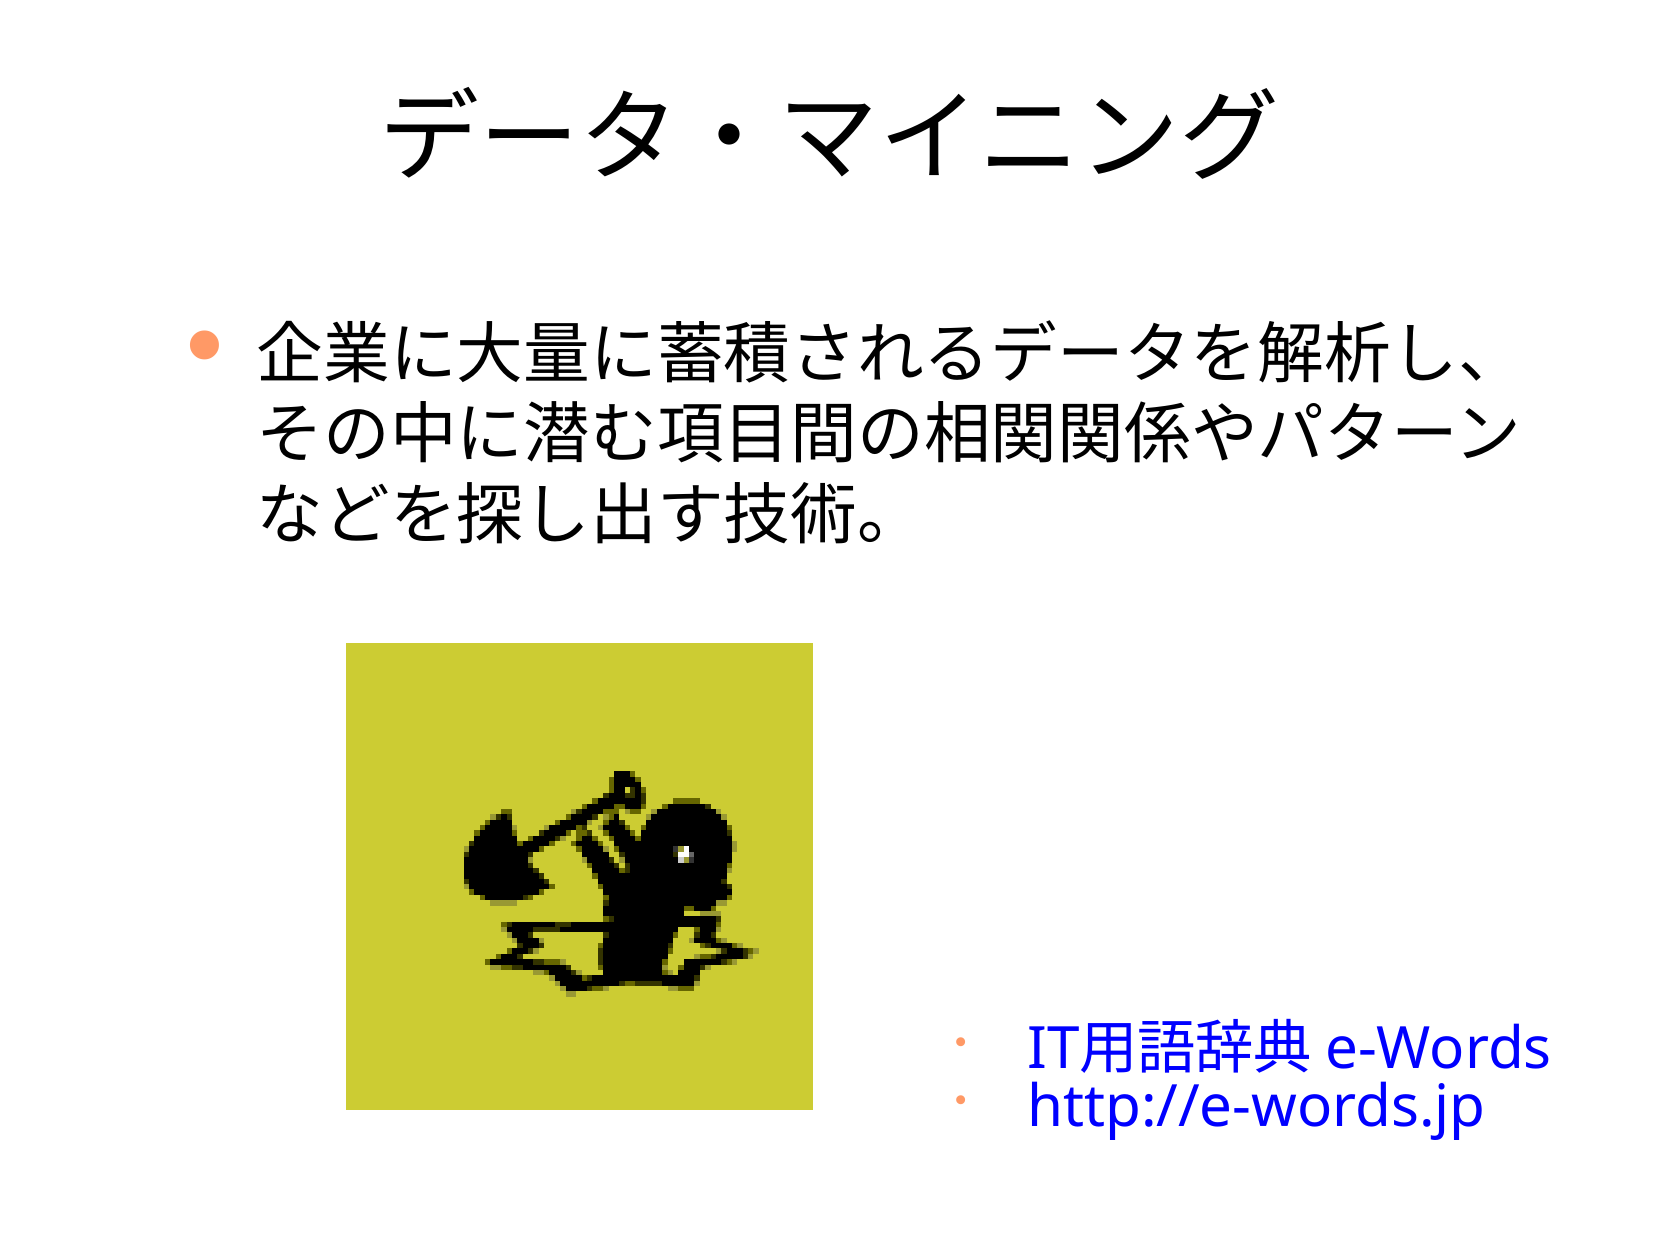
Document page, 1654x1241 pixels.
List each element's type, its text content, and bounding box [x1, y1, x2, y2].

title データ・マイニング [123, 29, 1536, 237]
picture [346, 643, 813, 1110]
text_box IT用語辞典 e-Words http://e-words.jp [944, 1022, 1624, 1139]
list 企業に大量に蓄積されるデータを解析し、その中に潜む項目間の相関関係やパターンなどを探し出す技術。 [174, 311, 1565, 591]
